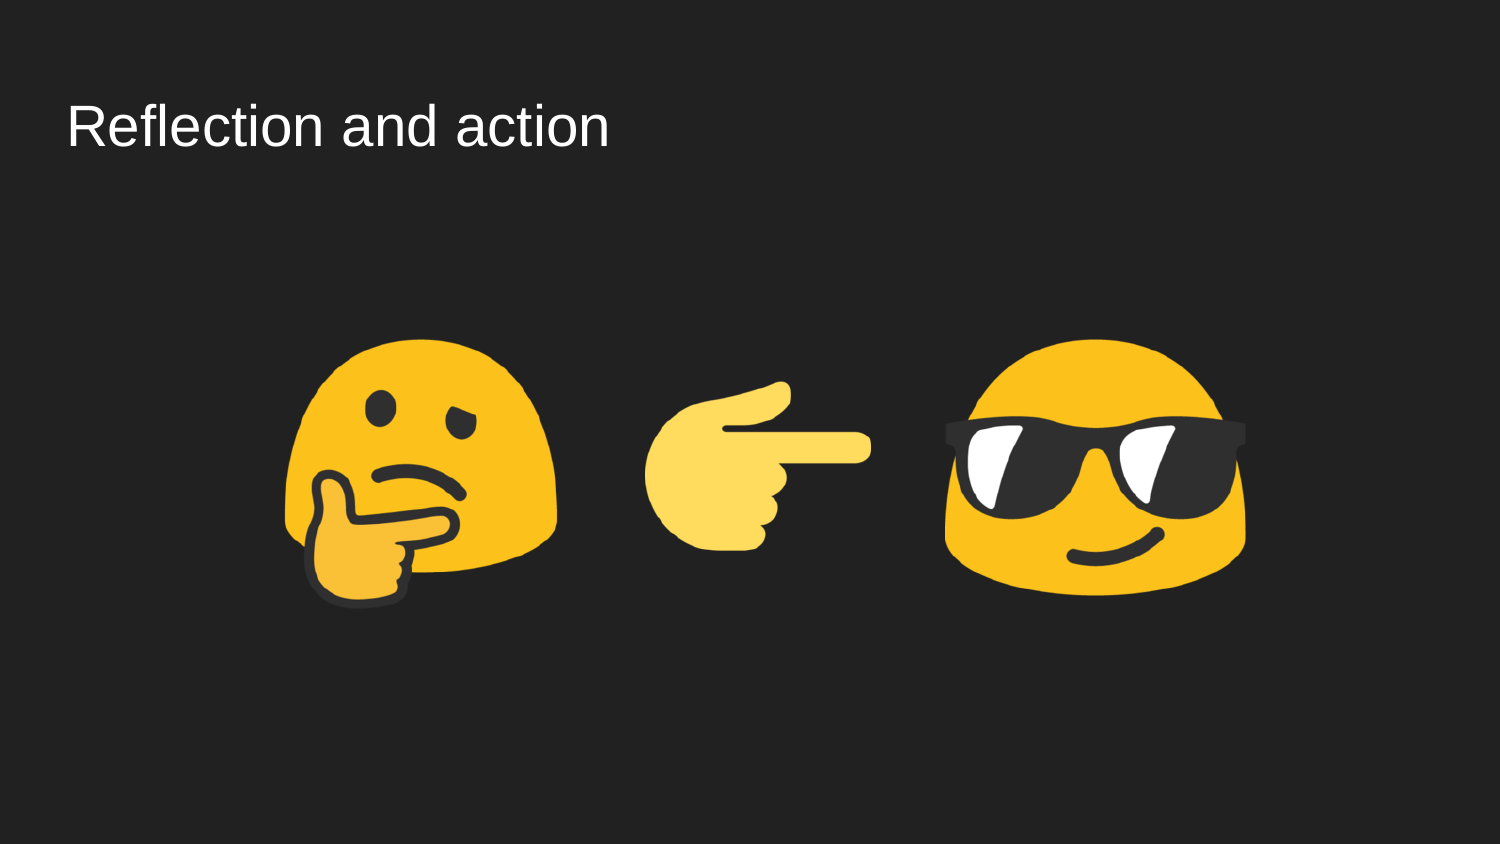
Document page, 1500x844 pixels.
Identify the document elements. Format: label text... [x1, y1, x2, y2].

picture [945, 319, 1246, 620]
title Reflection and action [51, 72, 1449, 167]
picture [645, 356, 871, 582]
picture [270, 319, 571, 620]
